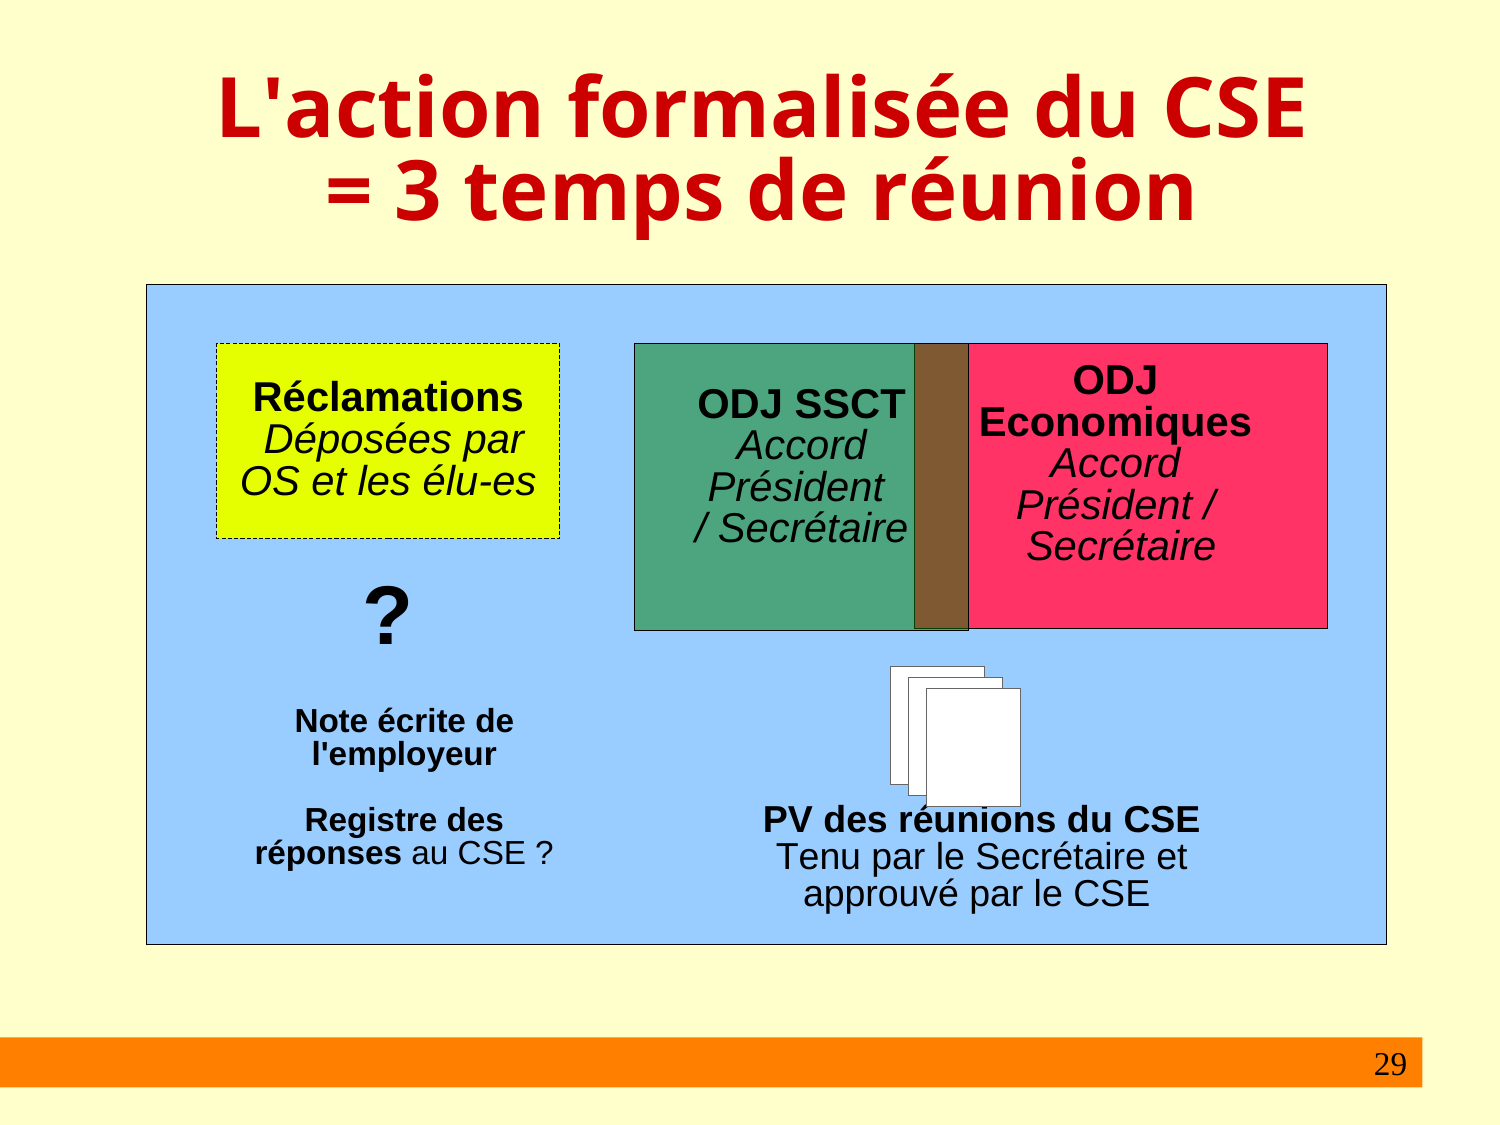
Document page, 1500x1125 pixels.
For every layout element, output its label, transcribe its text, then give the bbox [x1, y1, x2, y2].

text_box [146, 284, 1387, 945]
text_box PV des réunions du CSE Tenu par le Secrétaire et approuvé par le CSE [688, 795, 1276, 967]
text_box Réclamations Déposées par OS et les élu-es [216, 343, 560, 539]
text_box <numéro> [0, 1037, 1423, 1088]
text_box ODJ Economiques Accord Président / Secrétaire [969, 343, 1328, 629]
text_box Note écrite de l'employeur Registre des réponses au CSE ? [214, 658, 595, 879]
title L'action formalisée du CSE = 3 temps de réunion [88, 55, 1436, 254]
text_box ODJ SSCT Accord Président / Secrétaire [634, 343, 969, 631]
text_box ? [347, 570, 501, 686]
